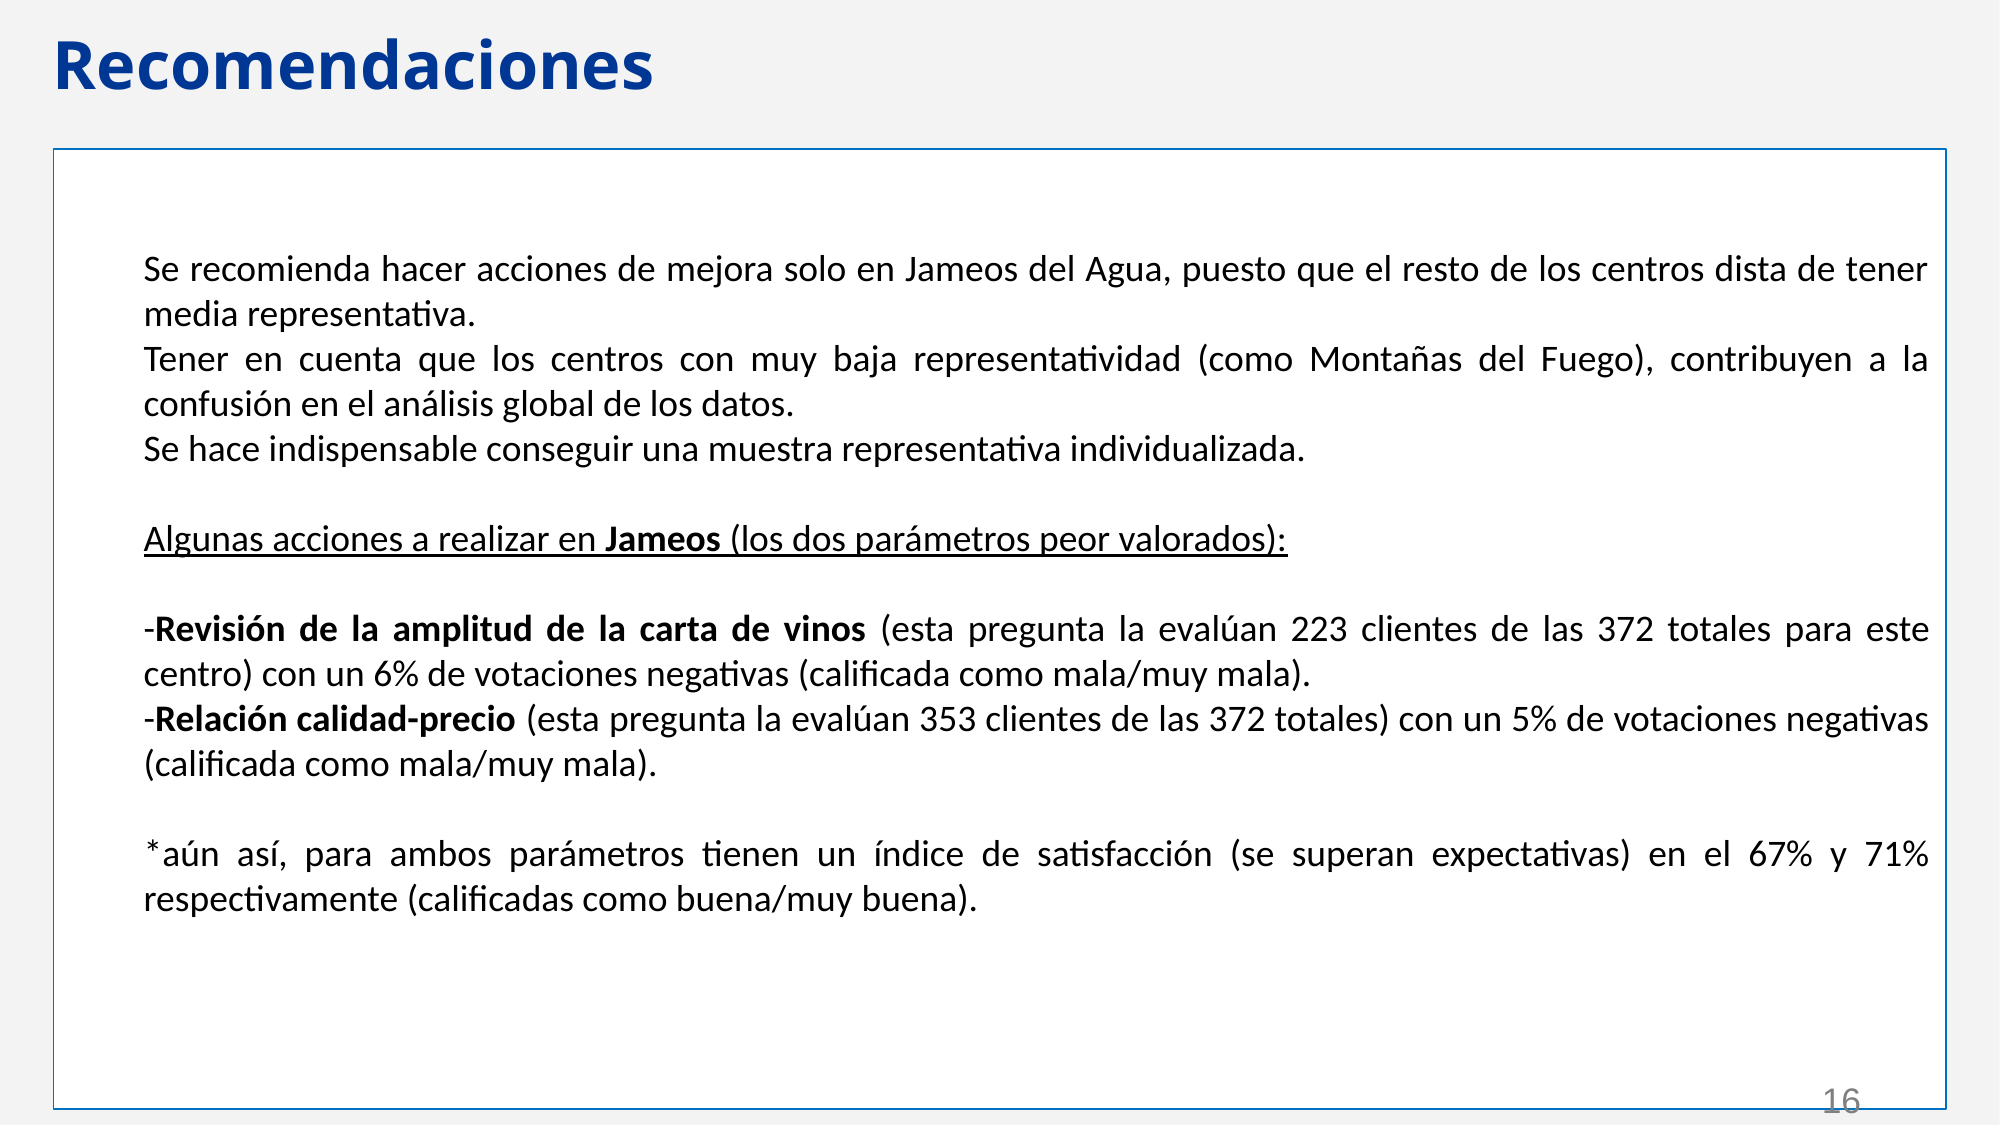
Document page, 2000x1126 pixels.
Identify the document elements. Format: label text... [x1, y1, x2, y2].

text_box Se recomienda hacer acciones de mejora solo en Jameos del Agua, puesto que el resto de los centros dista de tener media representativa. Tener en cuenta que los centros con muy baja representatividad (como Montañas del Fuego), contribuyen a la confusión en el análisis global de los datos. Se hace indispensable conseguir una muestra representativa individualizada. Algunas acciones a realizar en Jameos (los dos parámetros peor valorados): -Revisión de la amplitud de la carta de vinos (esta pregunta la evalúan 223 clientes de las 372 totales para este centro) con un 6% de votaciones negativas (calificada como mala/muy mala). -Relación calidad-precio (esta pregunta la evalúan 353 clientes de las 372 totales) con un 5% de votaciones negativas (calificada como mala/muy mala). *aún así, para ambos parámetros tienen un índice de satisfacción (se superan expectativas) en el 67% y 71% respectivamente (calificadas como buena/muy buena). [53, 149, 1946, 1110]
text_box Recomendaciones [52, 0, 1945, 126]
slide_number 1 [1412, 1069, 1880, 1126]
